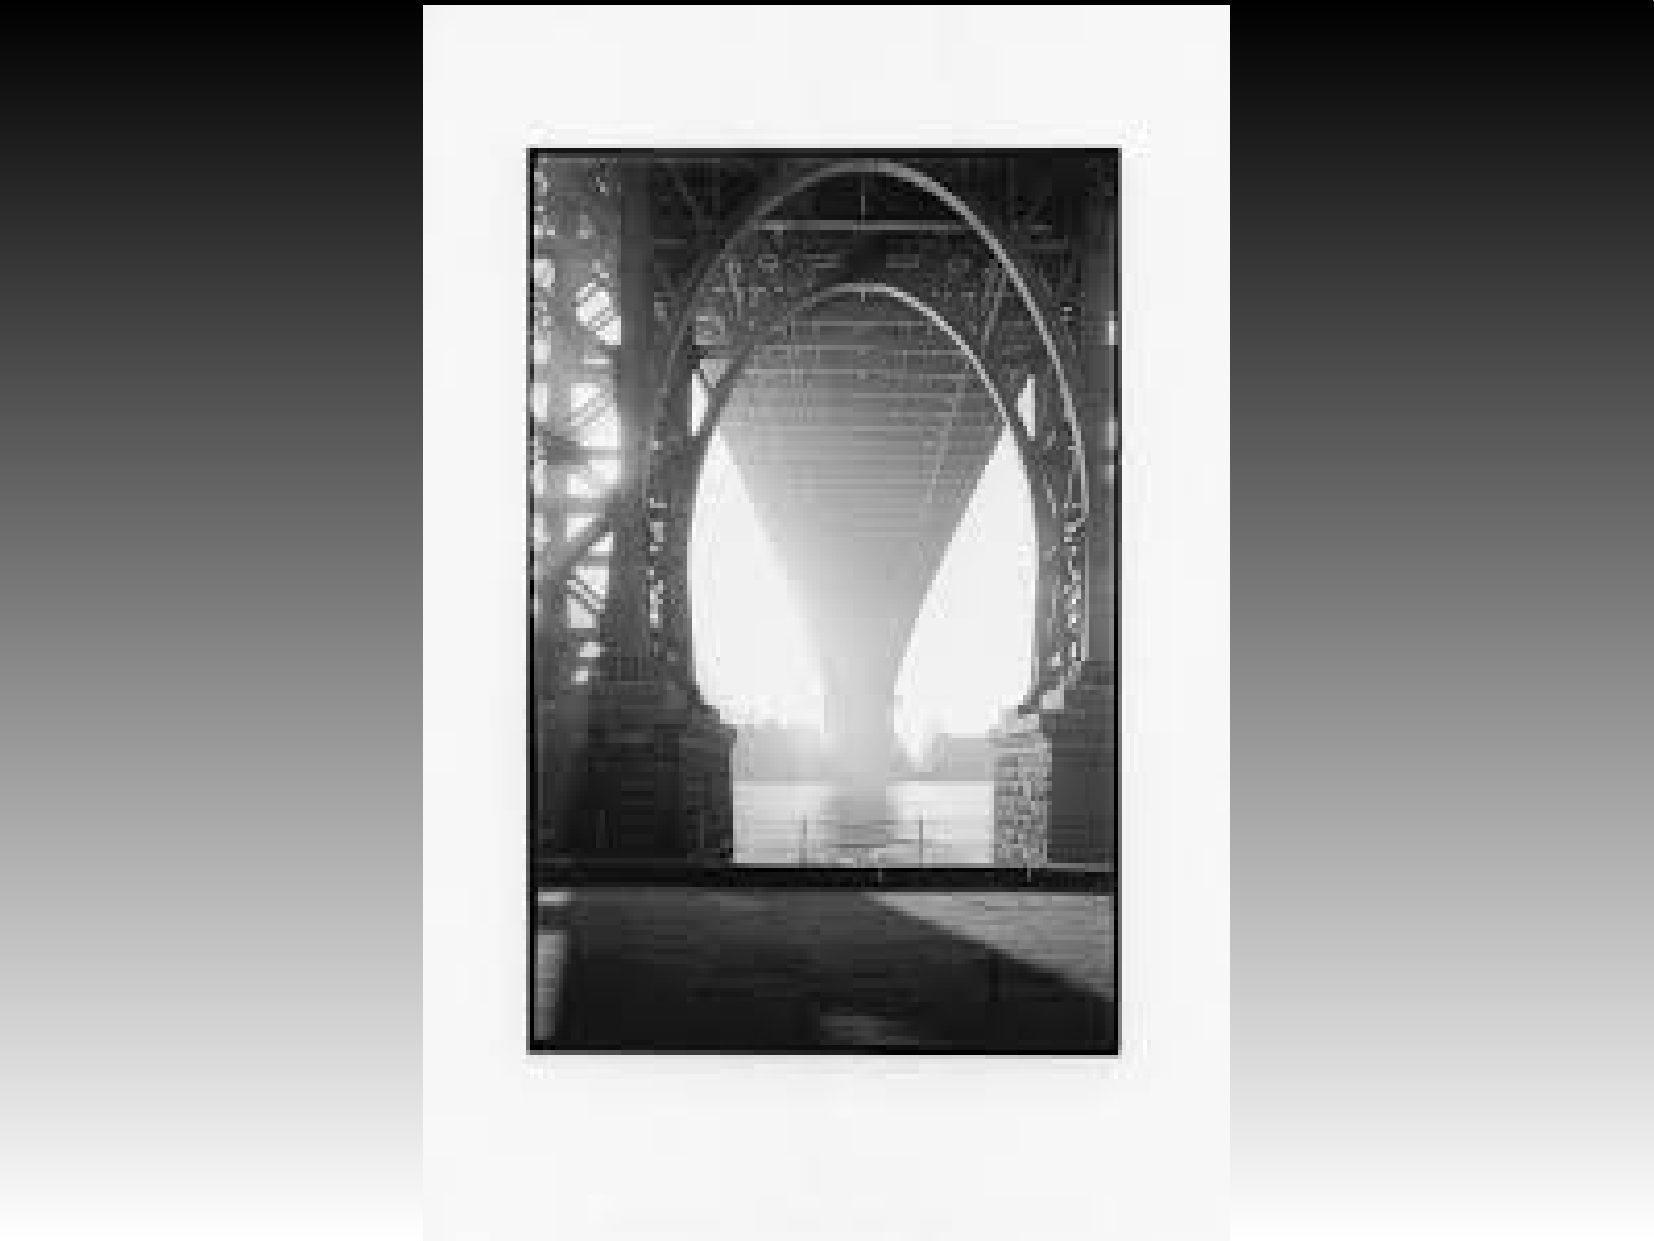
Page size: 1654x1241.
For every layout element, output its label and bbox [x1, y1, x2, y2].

picture [423, 5, 1230, 1241]
